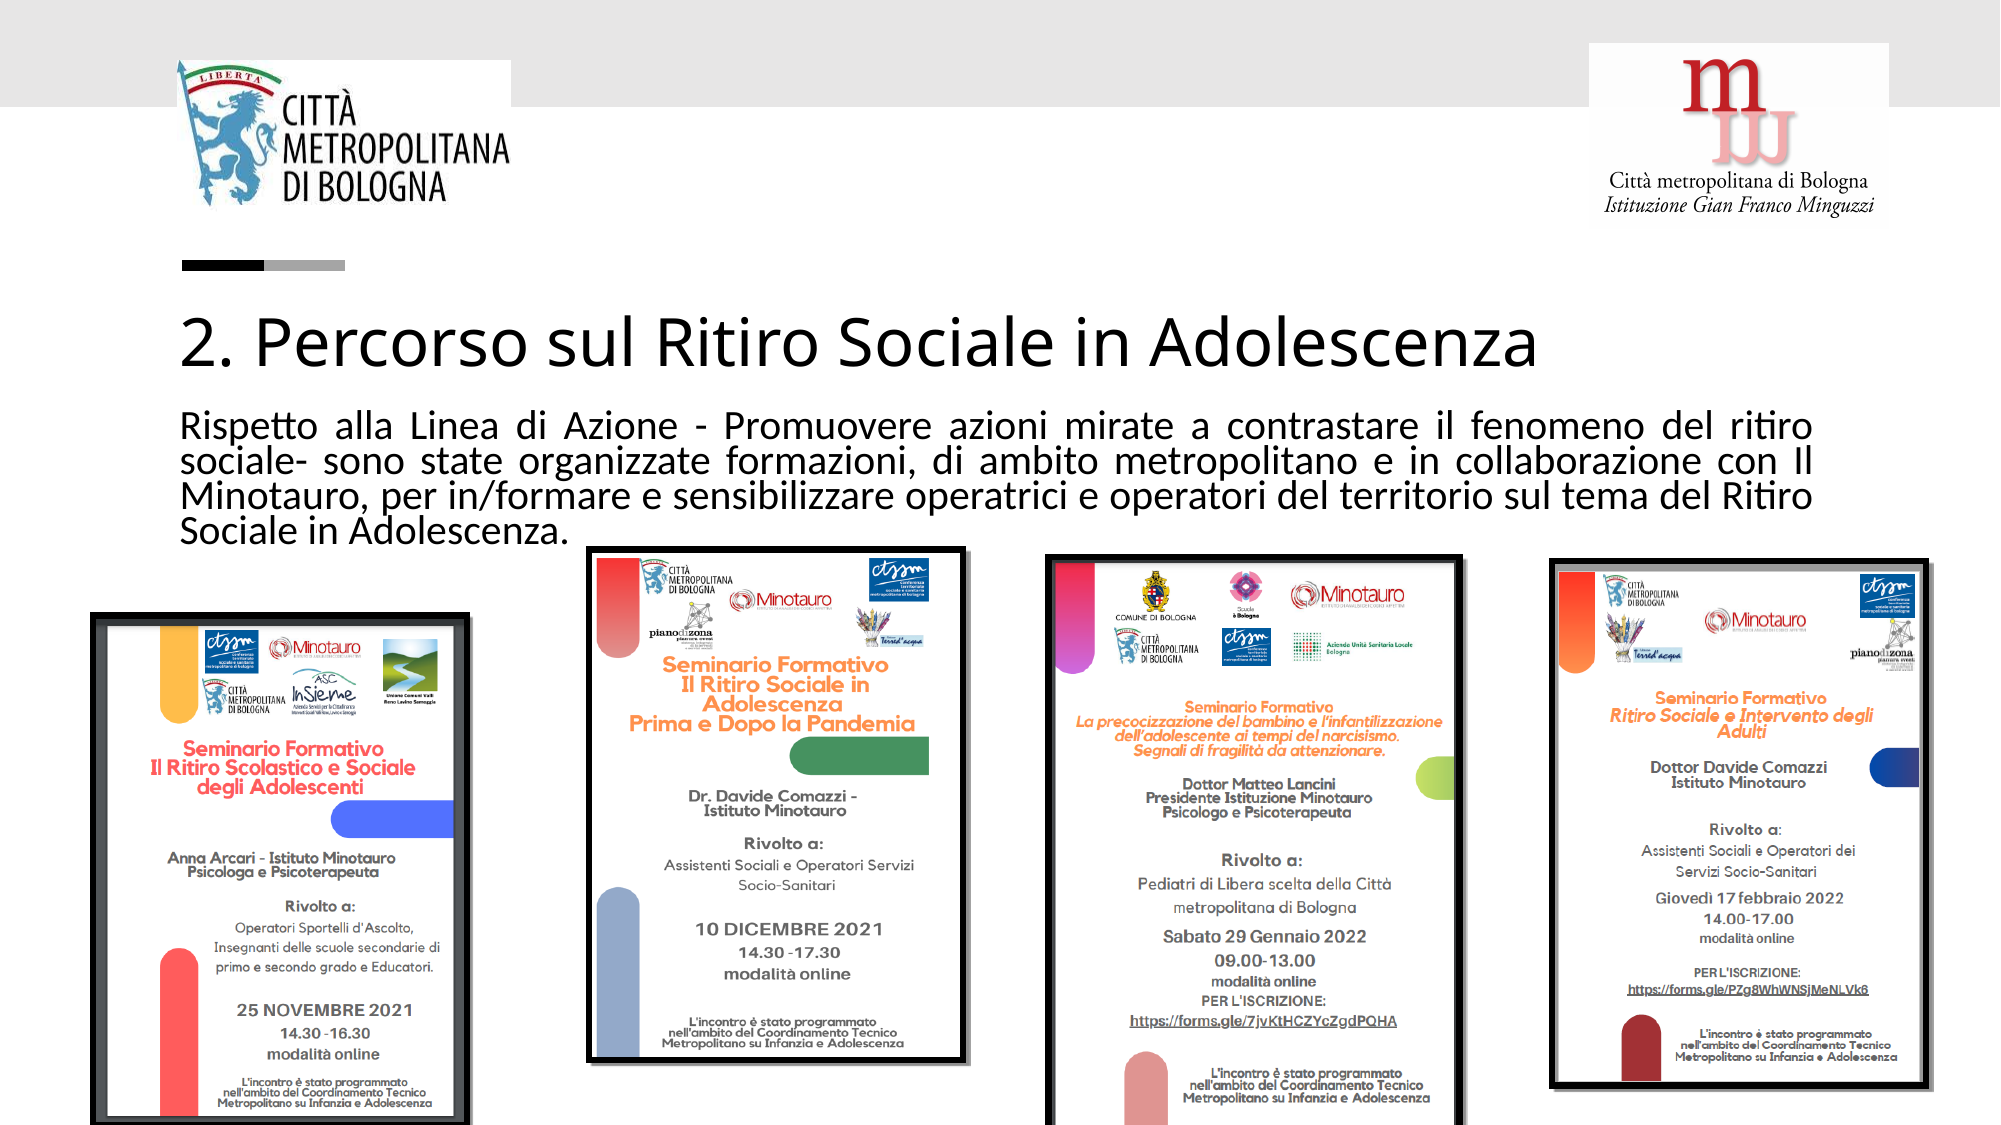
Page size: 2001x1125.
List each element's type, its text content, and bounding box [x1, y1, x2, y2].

picture [177, 61, 511, 212]
picture [1051, 560, 1457, 1125]
picture [592, 552, 961, 1057]
picture [96, 618, 465, 1122]
picture [1589, 43, 1889, 230]
list Rispetto alla Linea di Azione - Promuovere azioni mirate a contrastare il fenomeno del ritiro sociale- sono state organizzate formazioni, di ambito metropolitano e in collaborazione con Il Minotauro, per in/formare e sensibilizzare operatrici e operatori del territorio sul tema del Ritiro Sociale in Adolescenza. [159, 391, 1842, 619]
picture [1554, 564, 1923, 1083]
title 2. Percorso sul Ritiro Sociale in Adolescenza [159, 288, 1842, 391]
